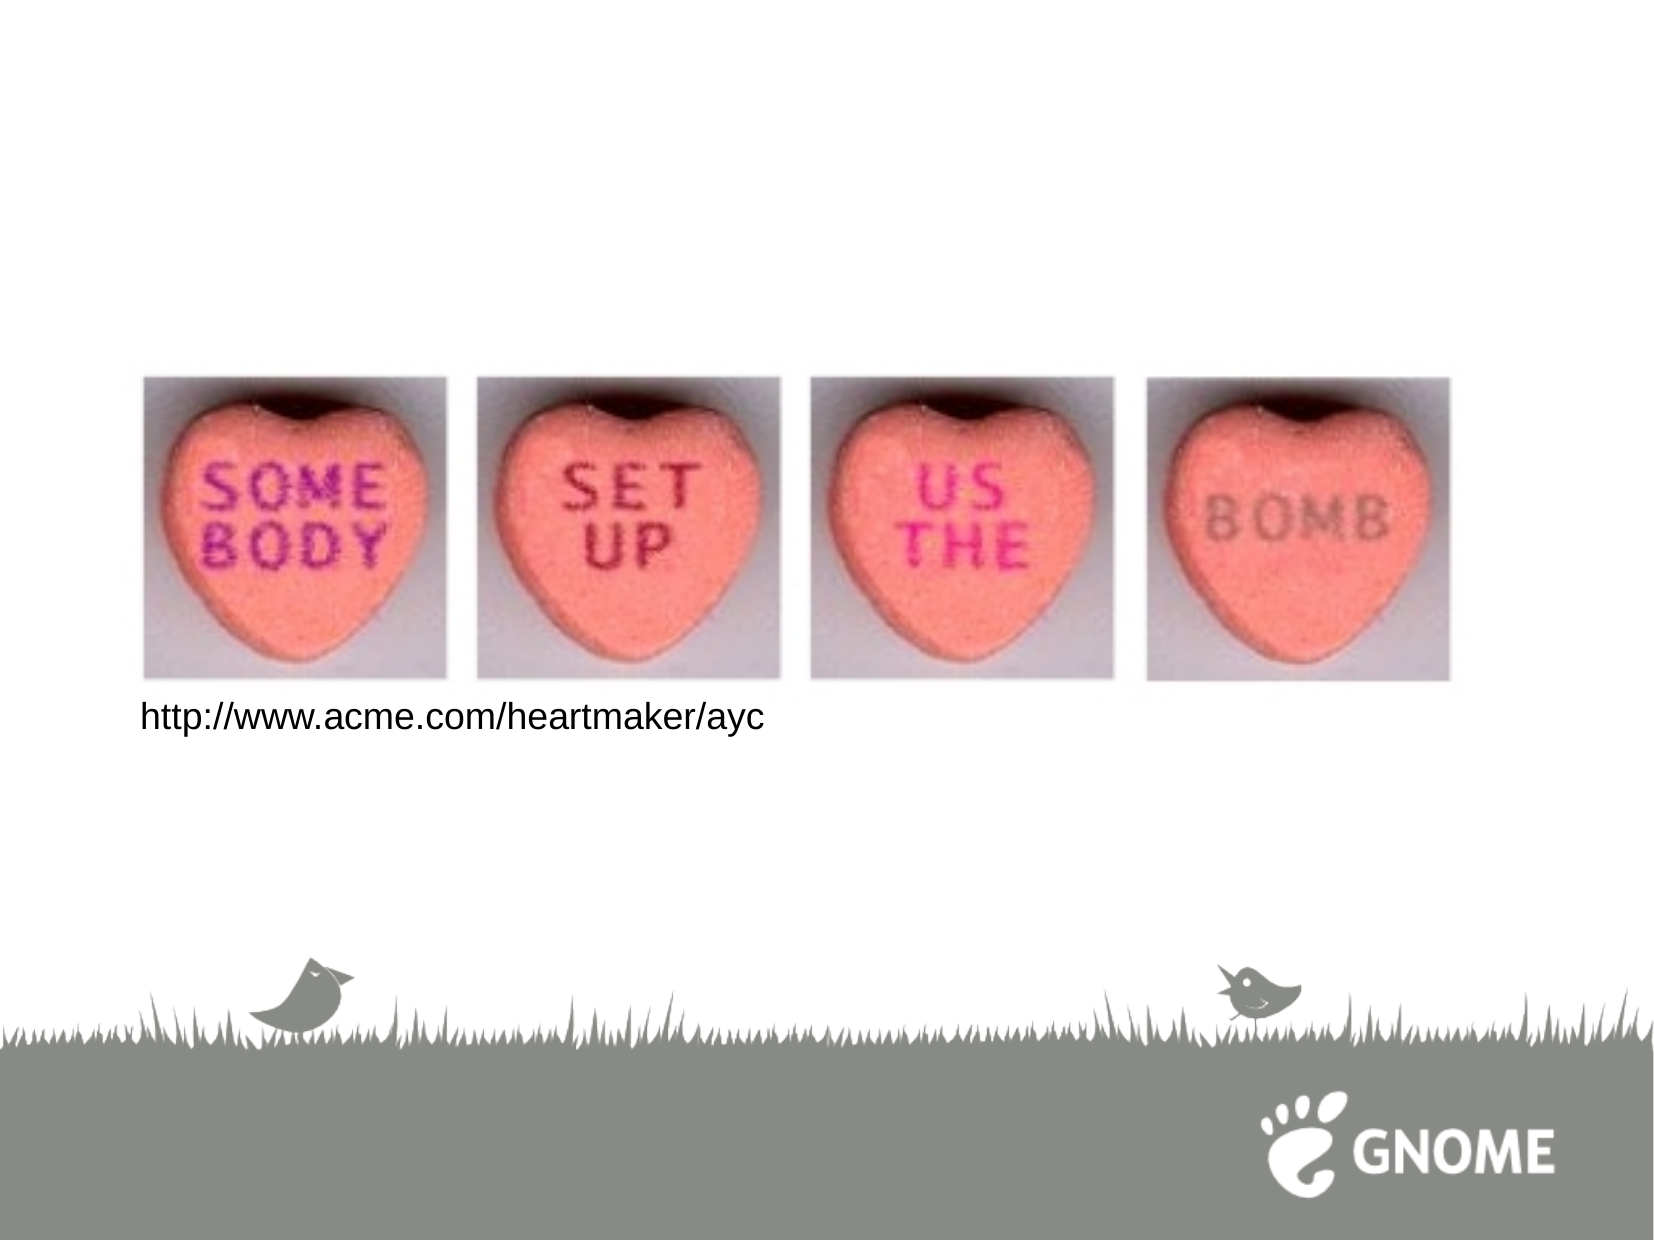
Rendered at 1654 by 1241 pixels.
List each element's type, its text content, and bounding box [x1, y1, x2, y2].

picture [0, 0, 1654, 1241]
text_box http://www.acme.com/heartmaker/ayc [125, 688, 788, 746]
